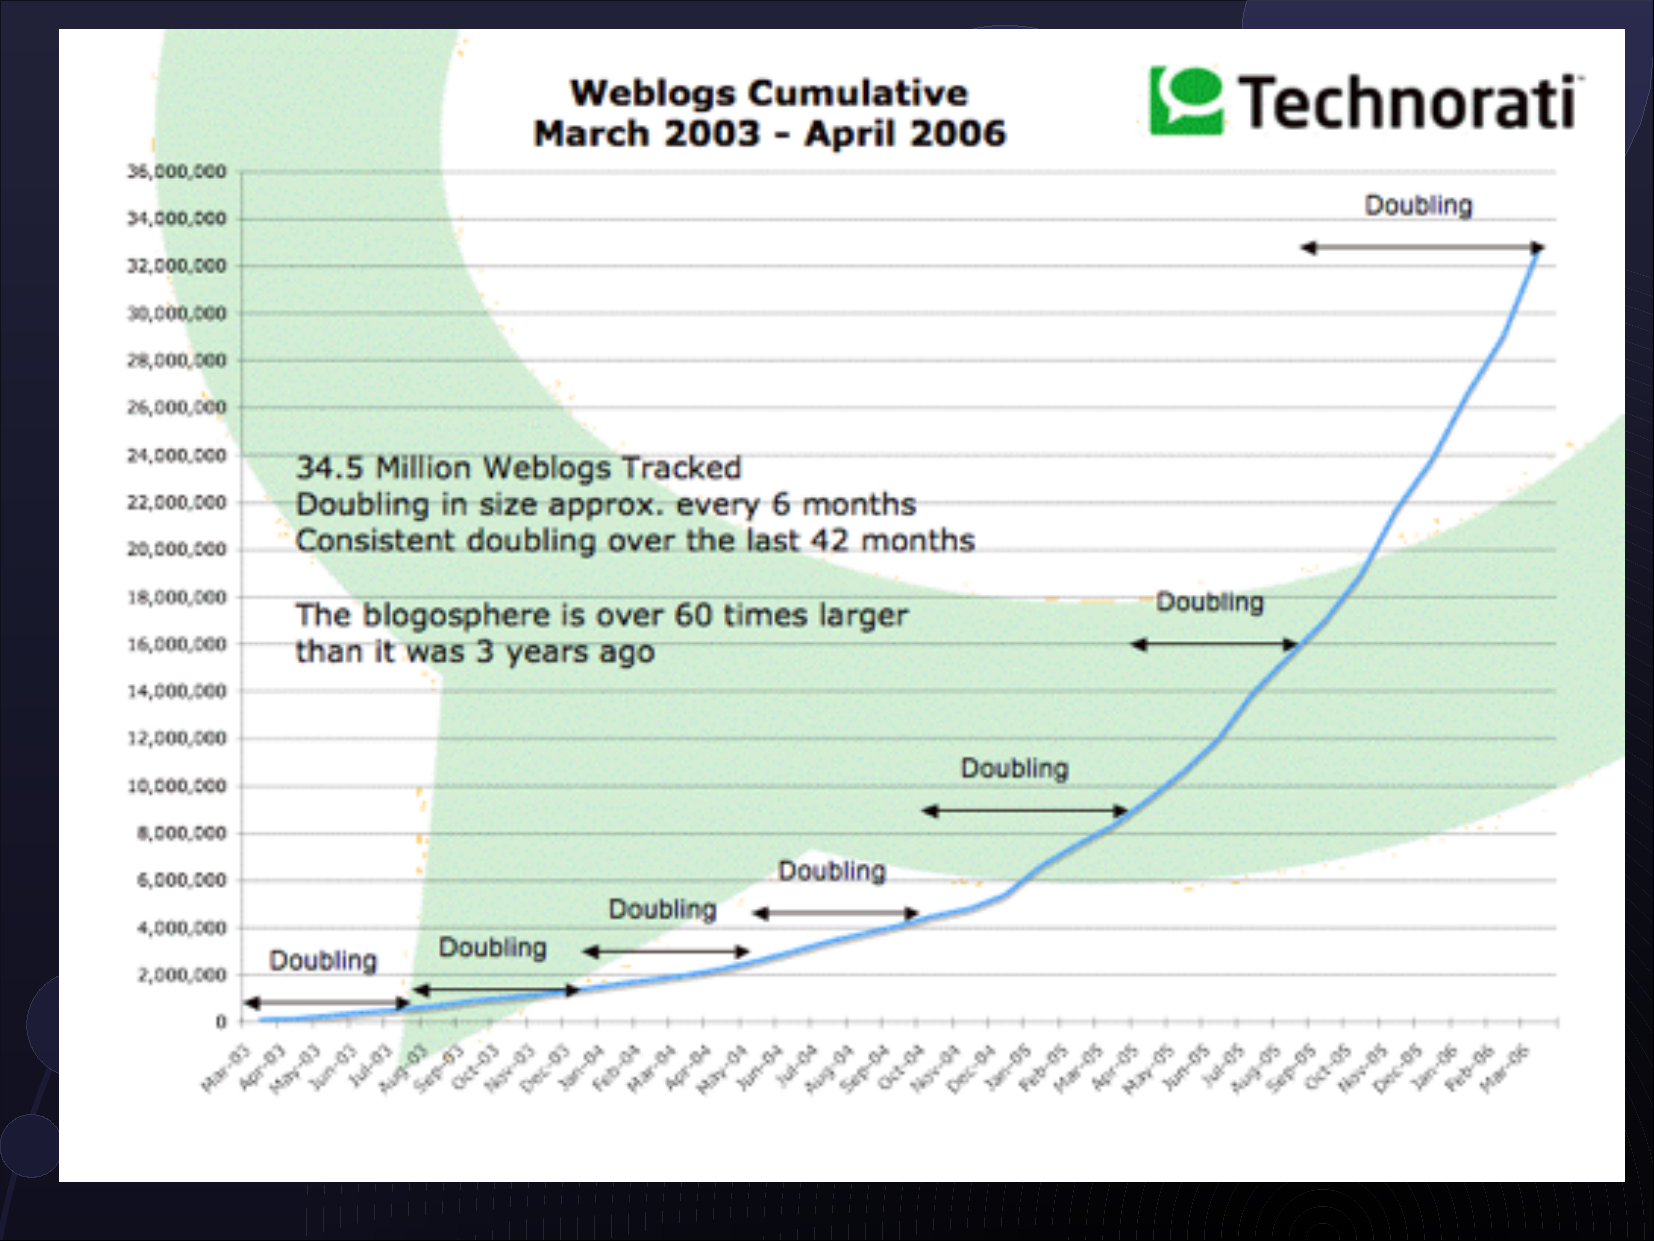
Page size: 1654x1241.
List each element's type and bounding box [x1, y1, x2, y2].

picture [59, 29, 1625, 1182]
